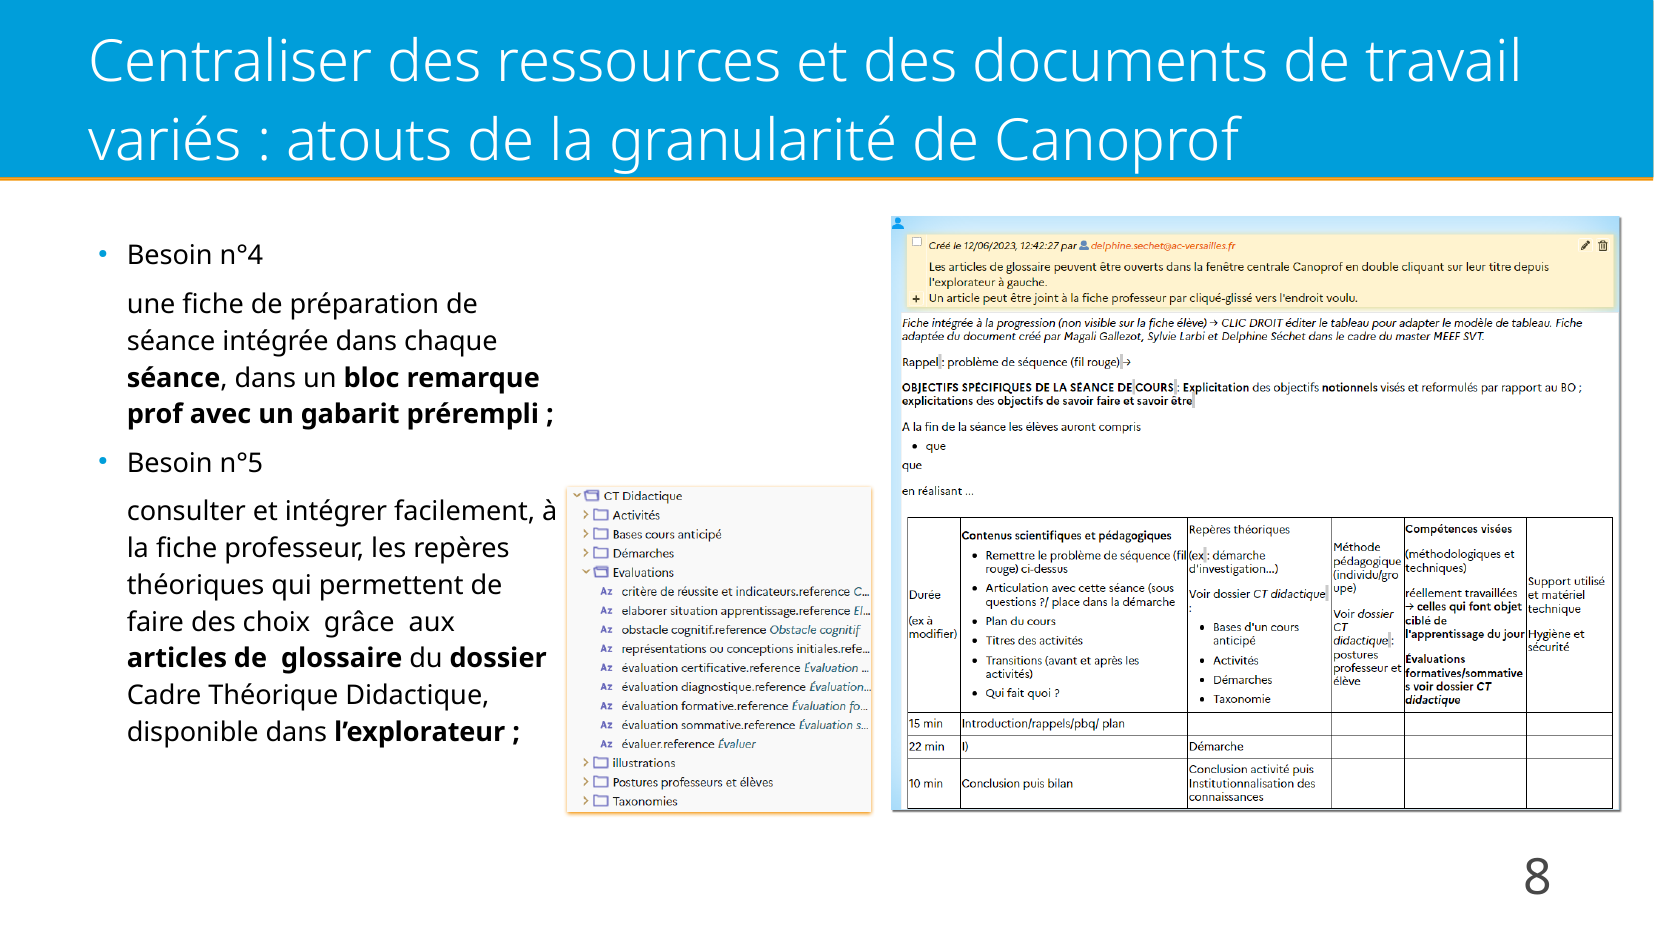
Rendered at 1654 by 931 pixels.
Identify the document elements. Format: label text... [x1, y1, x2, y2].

list Besoin n°4 une fiche de préparation de séance intégrée dans chaque séance, dans un bloc remarque prof avec un gabarit prérempli ; Besoin n°5 consulter et intégrer facilement, à la fiche professeur, les repères théoriques qui permettent de faire des choix grâce aux articles de glossaire du dossier Cadre Théorique Didactique, disponible dans l’explorateur ; [88, 236, 562, 813]
picture [0, 181, 1654, 931]
title Centraliser des ressources et des documents de travail variés : atouts de la granularité de Canoprof [88, 14, 1565, 178]
